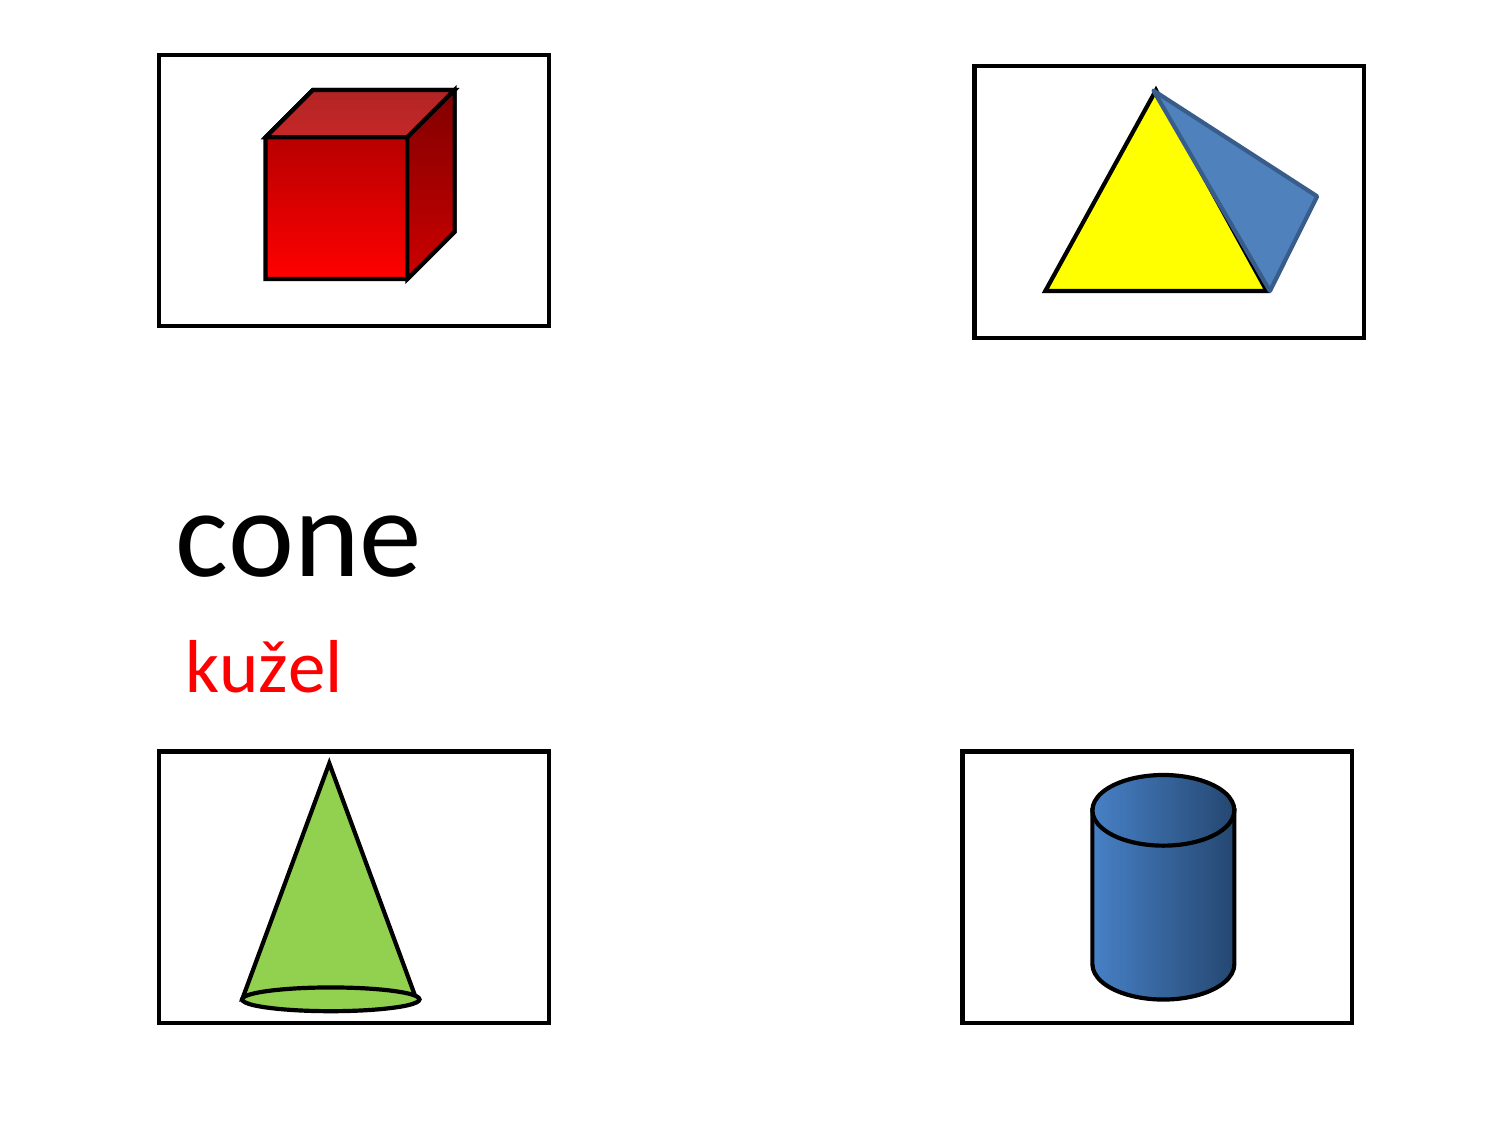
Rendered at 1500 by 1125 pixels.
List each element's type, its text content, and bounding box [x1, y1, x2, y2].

text_box kužel [170, 609, 359, 716]
text_box [159, 54, 550, 327]
text_box CV [159, 751, 549, 1024]
text_box cone [160, 444, 494, 610]
text_box CV [974, 66, 1364, 339]
text_box [1045, 90, 1318, 292]
text_box [242, 763, 420, 1012]
text_box [1092, 774, 1235, 1000]
text_box CV [962, 751, 1353, 1024]
